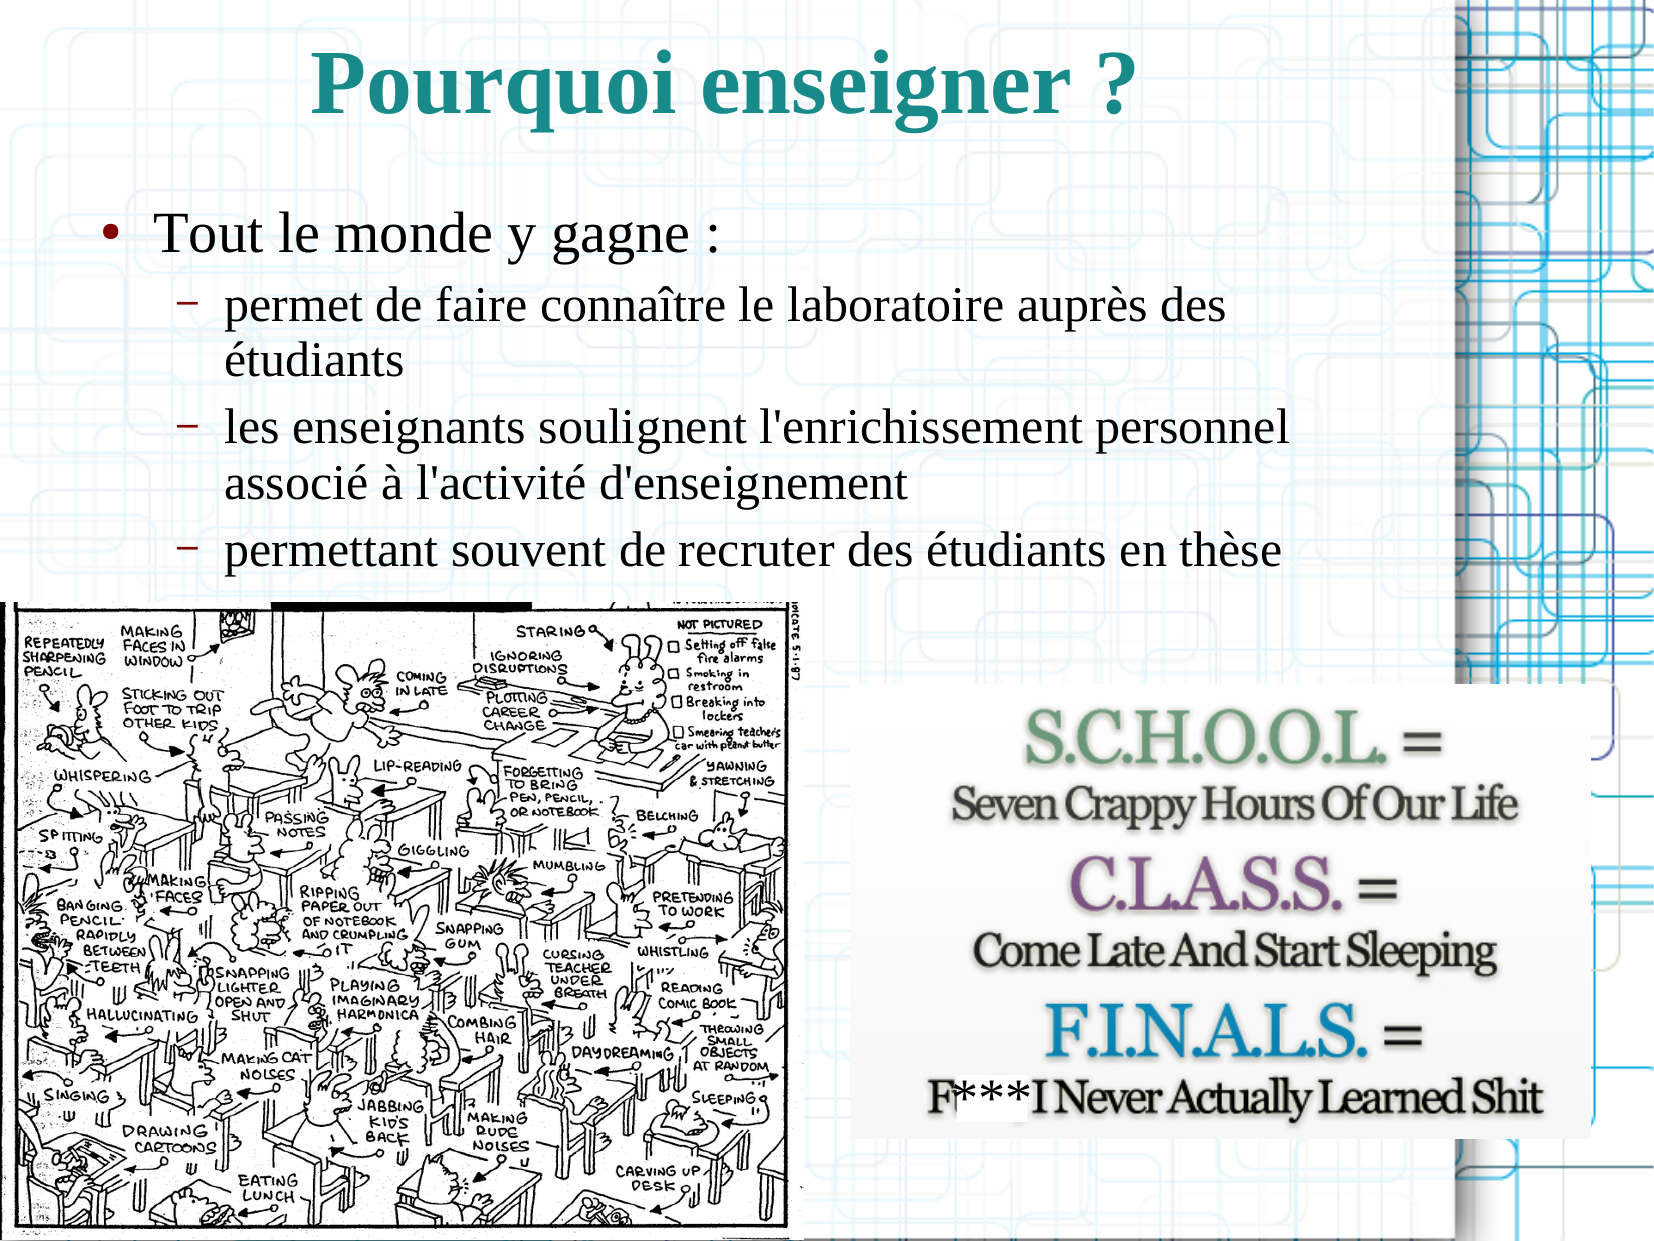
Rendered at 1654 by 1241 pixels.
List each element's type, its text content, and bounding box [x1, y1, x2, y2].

text_box *** [956, 1074, 1028, 1123]
title Pourquoi enseigner ? [0, 29, 1453, 136]
picture [0, 0, 1654, 1241]
list Tout le monde y gagne : permet de faire connaître le laboratoire auprès des étudiants les enseignants soulignent l'enrichissement personnel associé à l'activité d'enseignement permettant souvent de recruter des étudiants en thèse [82, 200, 1418, 921]
